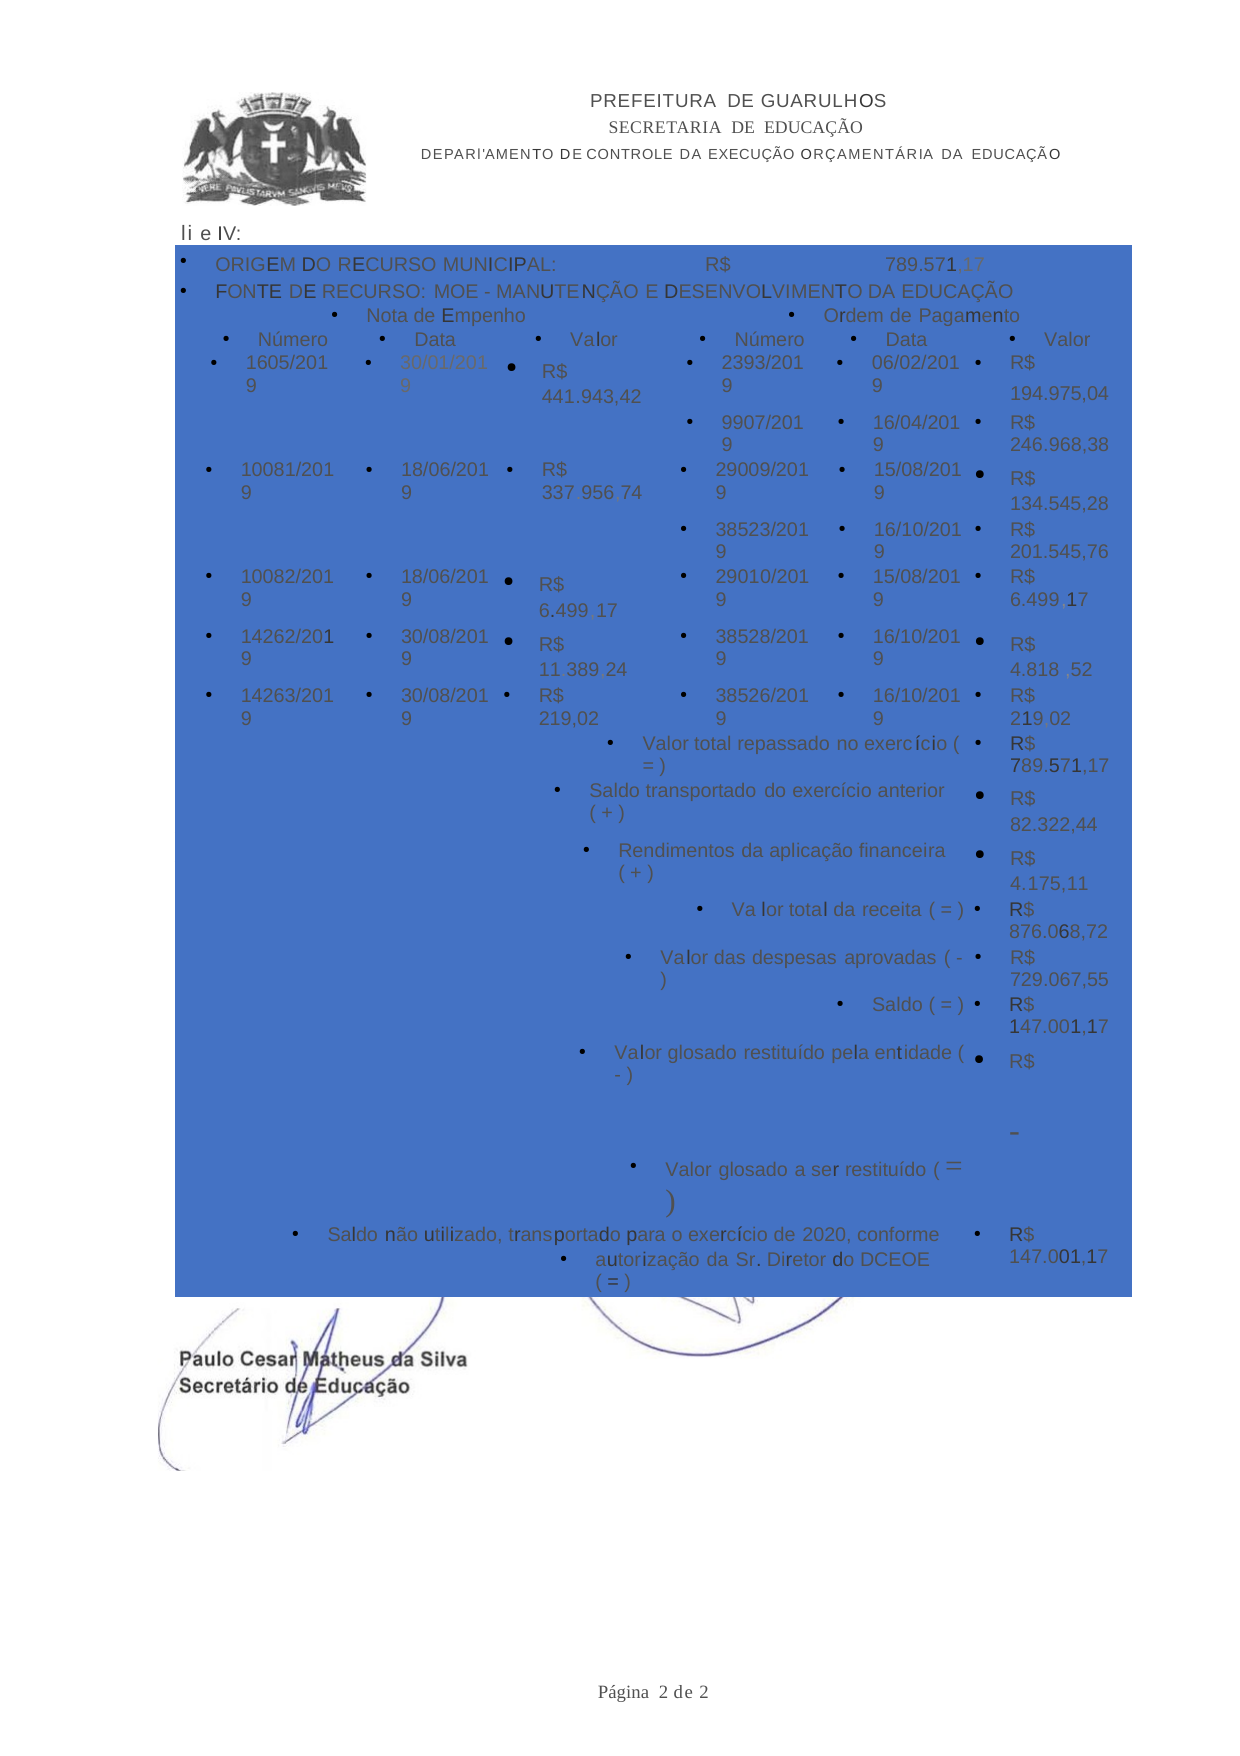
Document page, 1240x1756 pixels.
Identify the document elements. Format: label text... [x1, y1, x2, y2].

table_cell Valor [493, 328, 658, 352]
table_cell FONTE DE RECURSO: MOE - MANUTENÇÃO E DESENVOLVIMENTO DA EDUCAÇÃO [175, 281, 1132, 304]
table_cell 18/06/2019 [340, 566, 493, 625]
table_cell R$ 6.499,17 [493, 566, 658, 625]
table_cell 30/08/2019 [340, 625, 493, 685]
table_cell Data [811, 328, 965, 352]
table_cell R$ 789.571,17 [965, 732, 1132, 780]
table_cell Valor total repassado no exercício ( = ) [175, 732, 965, 780]
table_cell R$ 441.943,42 [493, 352, 658, 459]
table_cell Data [340, 328, 493, 352]
table_cell Rendimentos da aplicação financeira ( + ) [175, 839, 965, 899]
table_cell R$ 4.818 ,52 [965, 625, 1132, 685]
table_cell 16/04/2019 [811, 411, 965, 459]
table_cell R$ 6.499,17 [965, 566, 1132, 625]
table_cell R$ 4.175,11 [965, 839, 1132, 899]
table_cell R$ 219,02 [965, 685, 1132, 732]
table_cell R$ - [965, 1041, 1132, 1149]
table_cell 2393/2019 [658, 352, 811, 411]
table_cell Valor das despesas aprovadas ( - ) [175, 946, 965, 994]
table_cell R$ 134.545,28 [965, 459, 1132, 518]
table_cell 15/08/2019 [811, 459, 965, 518]
table_cell 16/10/2019 [811, 625, 965, 685]
table_cell R$ 11.389,24 [493, 625, 658, 685]
table_cell 38523/2019 [658, 518, 811, 566]
table_cell 30/01/2019 [340, 352, 493, 459]
table_cell R$ 246.968,38 [965, 411, 1132, 459]
table_header ORIGEM DO RECURSO MUNICIPAL: R$ 789.571,17 [175, 245, 1132, 281]
table_cell R$ 337.956,74 [493, 459, 658, 566]
table_cell Saldo transportado do exercício anterior ( + ) [175, 780, 965, 839]
table_cell 9907/2019 [658, 411, 811, 459]
table_cell 30/08/2019 [340, 685, 493, 732]
table_cell 16/10/2019 [811, 685, 965, 732]
table_cell R$ 729.067,55 [965, 946, 1132, 994]
table_cell 18/06/2019 [340, 459, 493, 566]
table_cell 1605/2019 [175, 352, 340, 459]
table_cell 10081/2019 [175, 459, 340, 566]
table_cell R$ 147.001,17 [965, 1224, 1132, 1297]
table_cell 14262/2019 [175, 625, 340, 685]
table_cell R$ 82.322,44 [965, 780, 1132, 839]
table_cell R$ 876.068,72 [965, 899, 1132, 946]
table_cell Nota de Empenho [175, 304, 658, 328]
table_cell R$ 219,02 [493, 685, 658, 732]
table_cell 38526/2019 [658, 685, 811, 732]
table_cell R$ 147.001,17 [965, 994, 1132, 1041]
table_cell Número [175, 328, 340, 352]
table_cell Número [658, 328, 811, 352]
table_cell 10082/2019 [175, 566, 340, 625]
table_cell 38528/2019 [658, 625, 811, 685]
text_box li e IV: [178, 219, 243, 245]
table_cell Ordem de Pagamento [658, 304, 1132, 328]
table_cell Valor glosado a ser restituído ( = ) [175, 1149, 965, 1224]
table_cell 16/10/2019 [811, 518, 965, 566]
table_cell 29009/2019 [658, 459, 811, 518]
table_cell Saldo ( = ) [175, 994, 965, 1041]
table_cell Valor glosado restituído pela entidade ( - ) [175, 1041, 965, 1149]
text_box PREFEITURA DE GUARULHOS SECRETARIA DE EDUCAÇÃO DEPARl'AMENTO DE CONTROLE DA EXECUÇÃO ORÇAMENTÁRIA DA EDUCAÇÃO [413, 88, 1068, 163]
table_cell 29010/2019 [658, 566, 811, 625]
table_cell R$ 194.975,04 [965, 352, 1132, 411]
table_cell Va lor total da receita ( = ) [175, 899, 965, 946]
table_cell 15/08/2019 [811, 566, 965, 625]
table_cell 14263/2019 [175, 685, 340, 732]
text_box Página 2 de 2 [595, 1679, 710, 1703]
table_cell 06/02/2019 [811, 352, 965, 411]
table_cell [965, 1149, 1132, 1224]
table_cell R$ 201.545,76 [965, 518, 1132, 566]
table_cell Saldo não utilizado, transportado para o exercício de 2020, conforme autorização da Sr. Diretor do DCEOE ( = ) [175, 1224, 965, 1297]
table_cell Valor [965, 328, 1132, 352]
